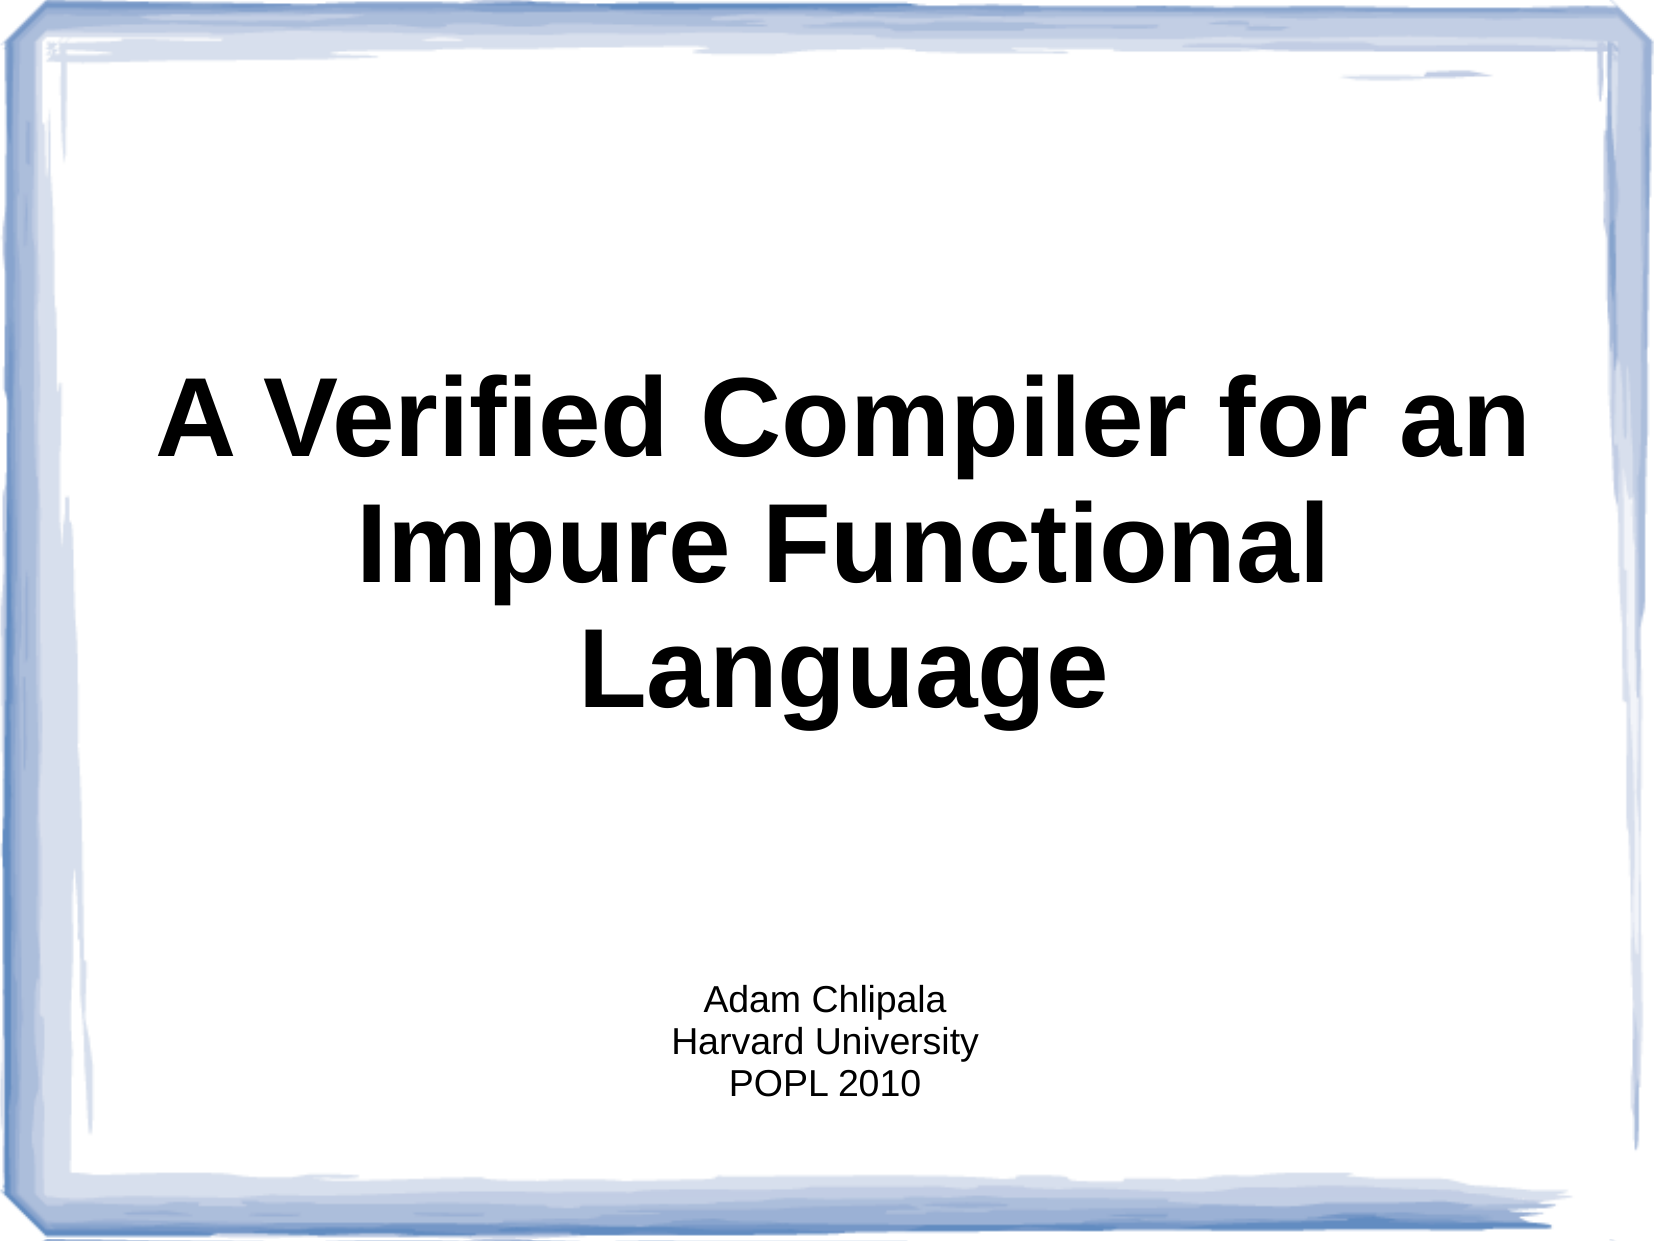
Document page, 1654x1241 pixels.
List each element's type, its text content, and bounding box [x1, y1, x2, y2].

text_box Adam Chlipala Harvard University POPL 2010 [75, 970, 1576, 1126]
picture [0, 0, 1654, 1241]
text_box A Verified Compiler for an Impure Functional Language [112, 347, 1576, 798]
